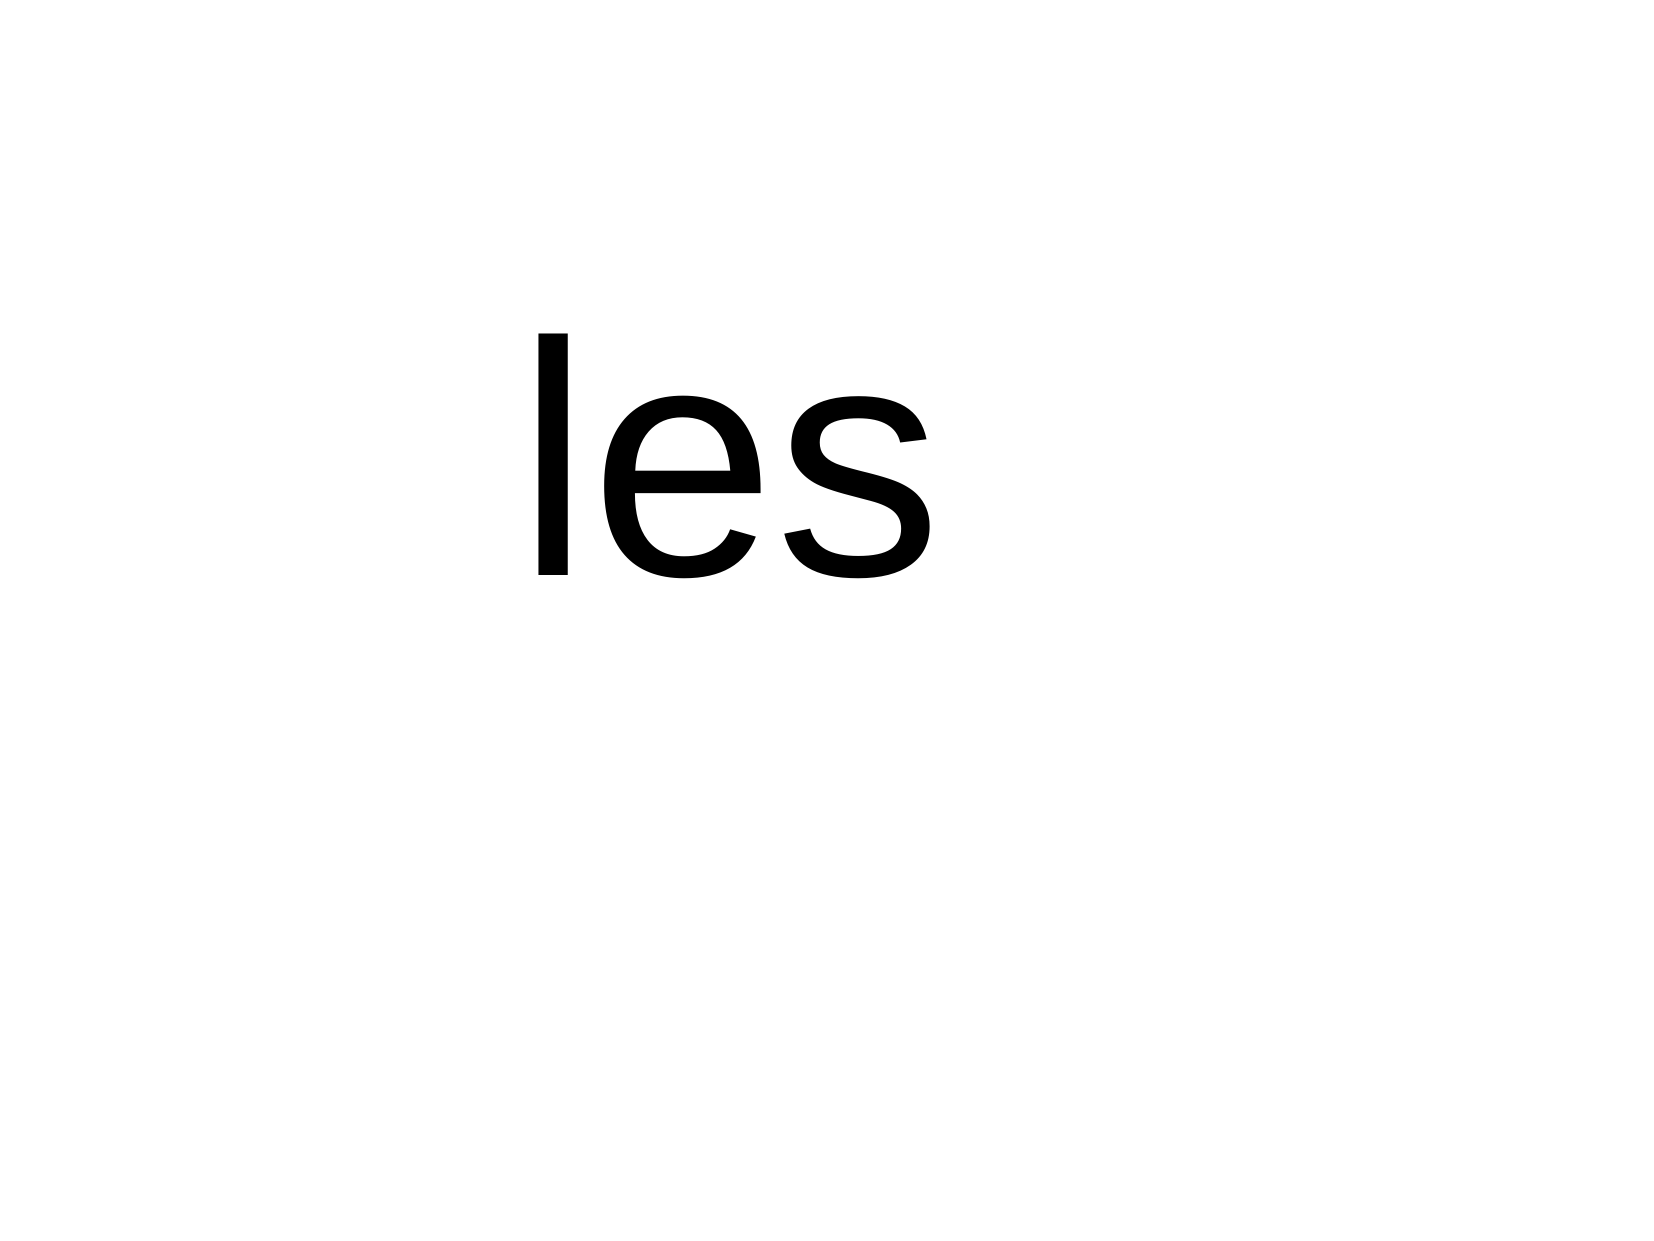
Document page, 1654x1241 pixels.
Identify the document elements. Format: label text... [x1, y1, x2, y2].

text_box les [501, 265, 1447, 653]
